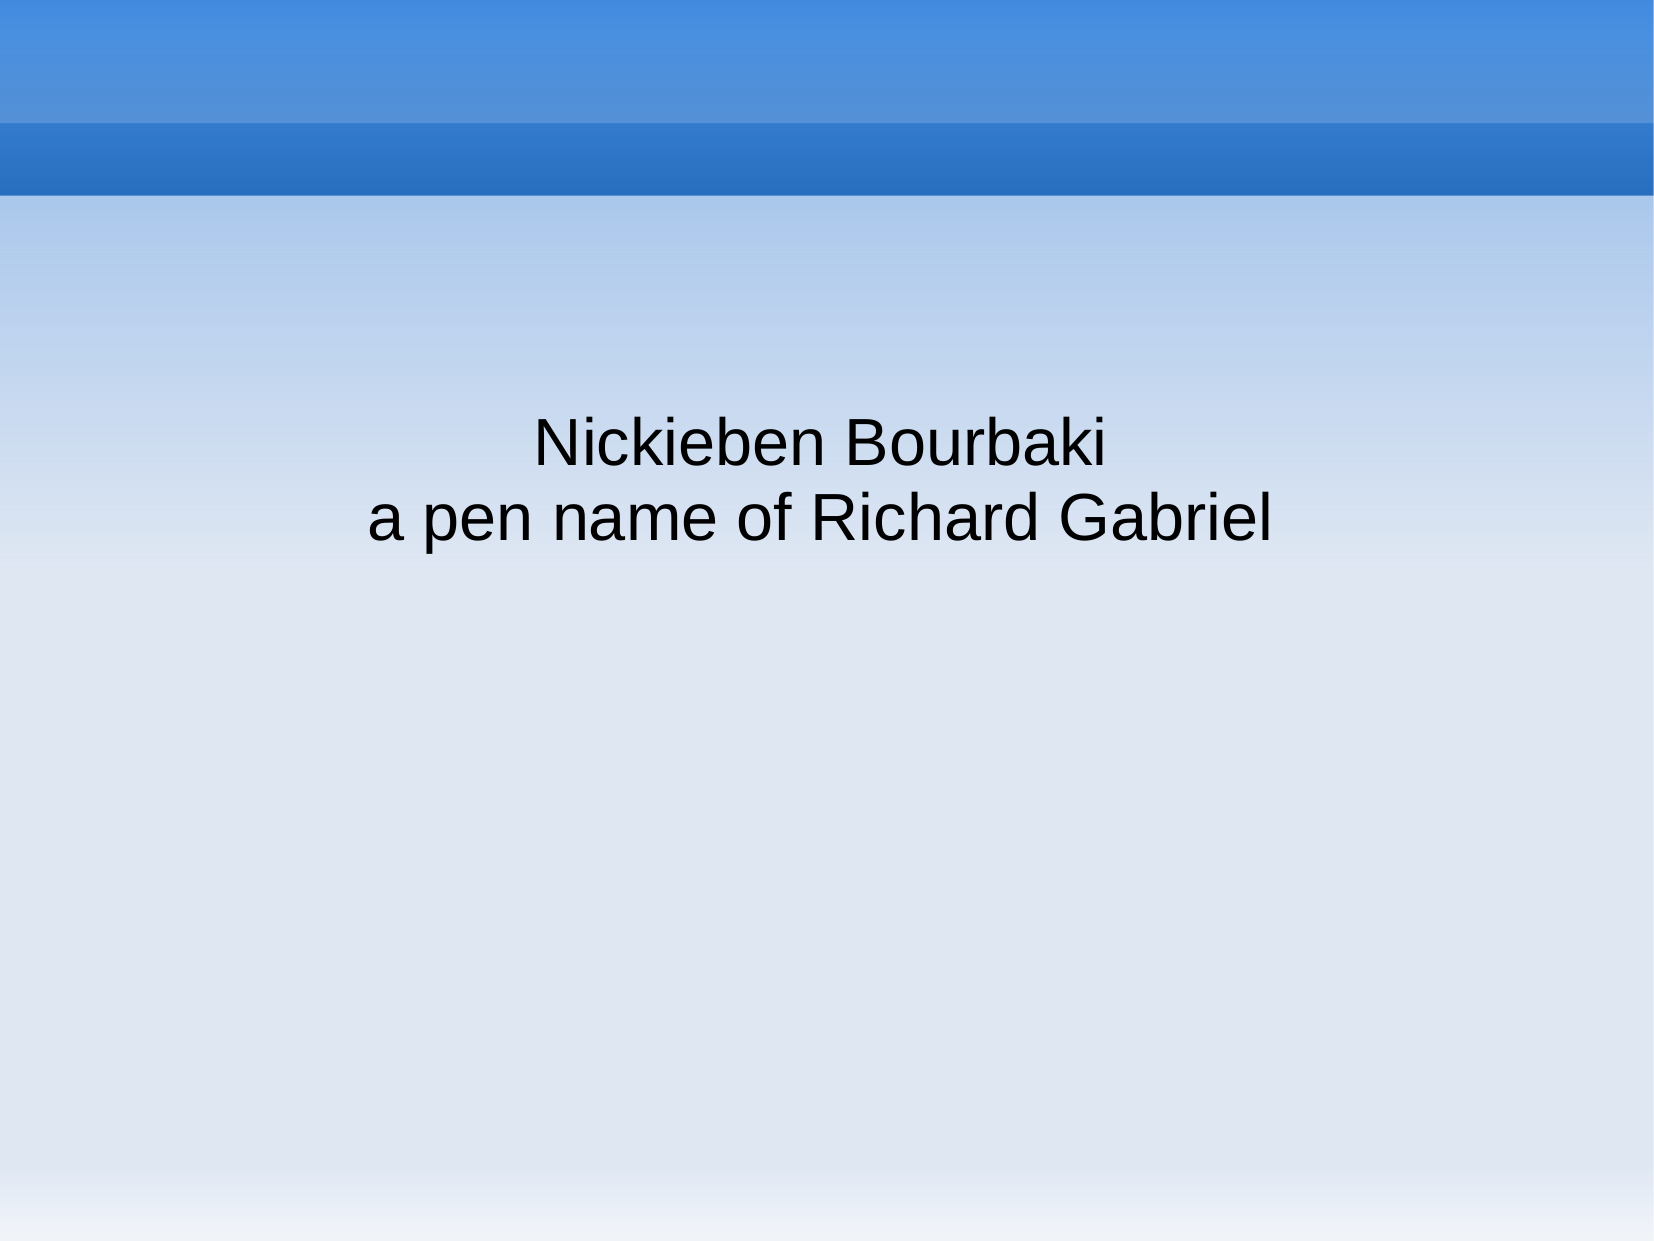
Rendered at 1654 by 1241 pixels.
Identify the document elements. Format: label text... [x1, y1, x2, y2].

subtitle Nickieben Bourbaki a pen name of Richard Gabriel [76, 7, 1565, 1102]
picture [0, 0, 1654, 1241]
